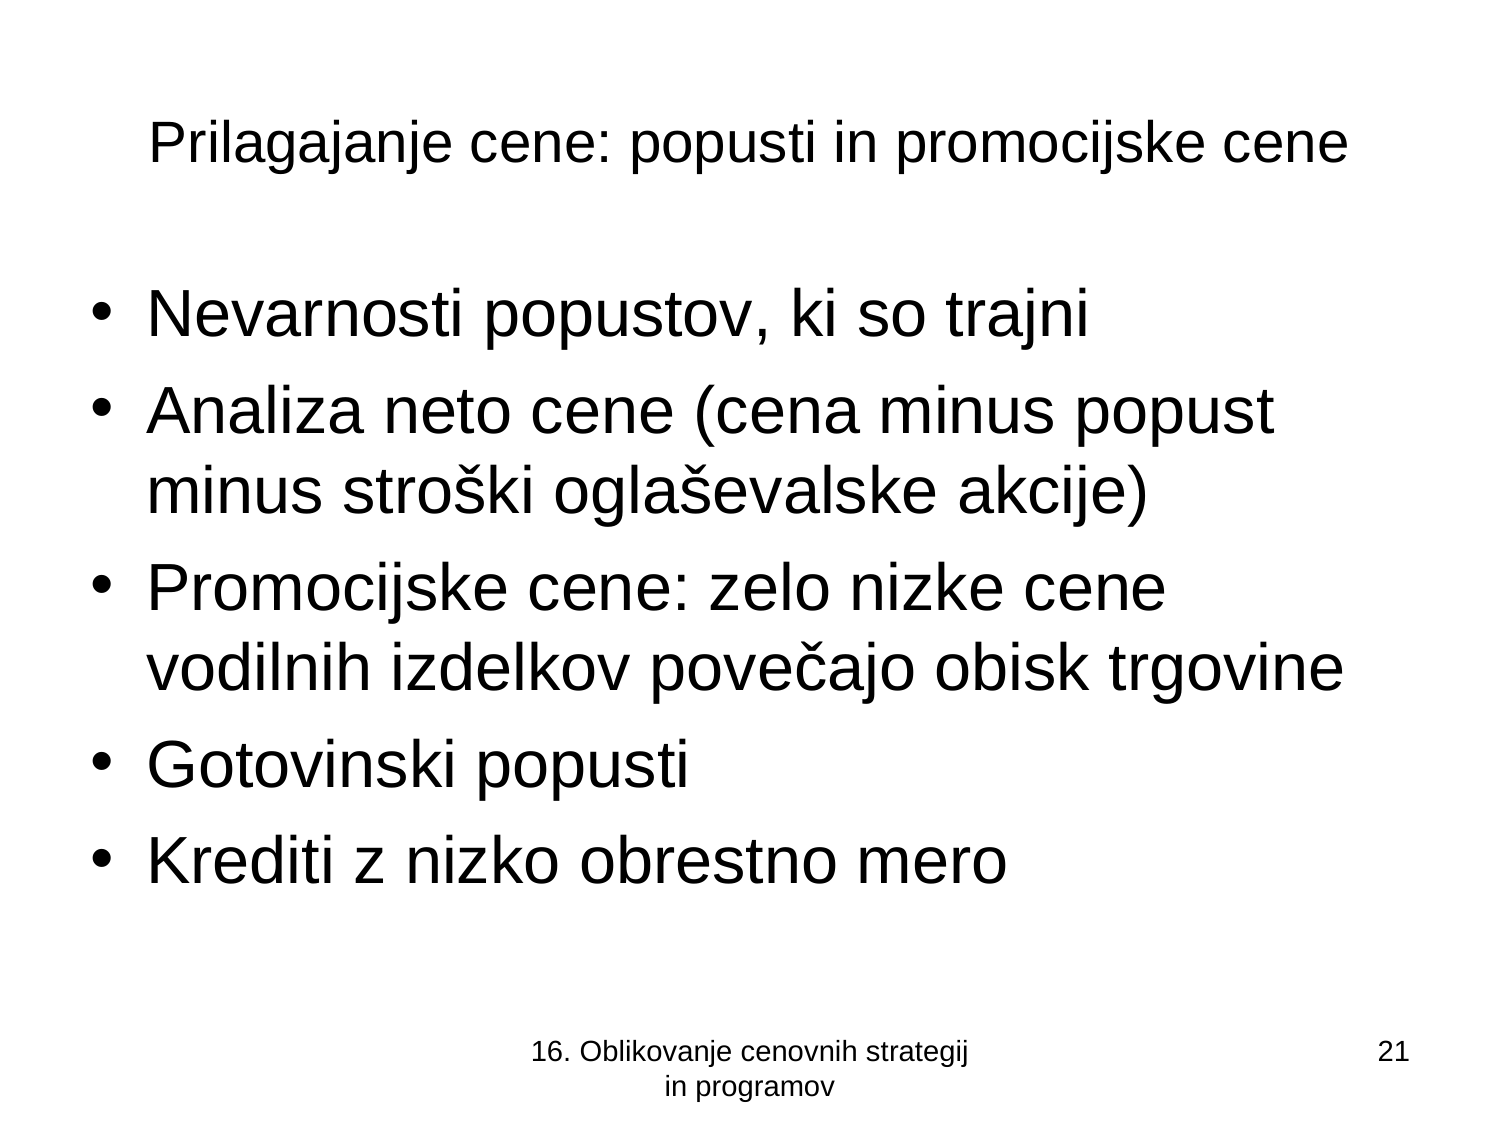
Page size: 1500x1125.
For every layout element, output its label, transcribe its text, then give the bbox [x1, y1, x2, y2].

text_box <number> [1074, 1024, 1426, 1103]
list Nevarnosti popustov, ki so trajni Analiza neto cene (cena minus popust minus stroški oglaševalske akcije) Promocijske cene: zelo nizke cene vodilnih izdelkov povečajo obisk trgovine Gotovinski popusti Krediti z nizko obrestno mero [75, 262, 1426, 1006]
title Prilagajanje cene: popusti in promocijske cene [75, 45, 1426, 233]
text_box 16. Oblikovanje cenovnih strategij in programov [512, 1024, 988, 1103]
